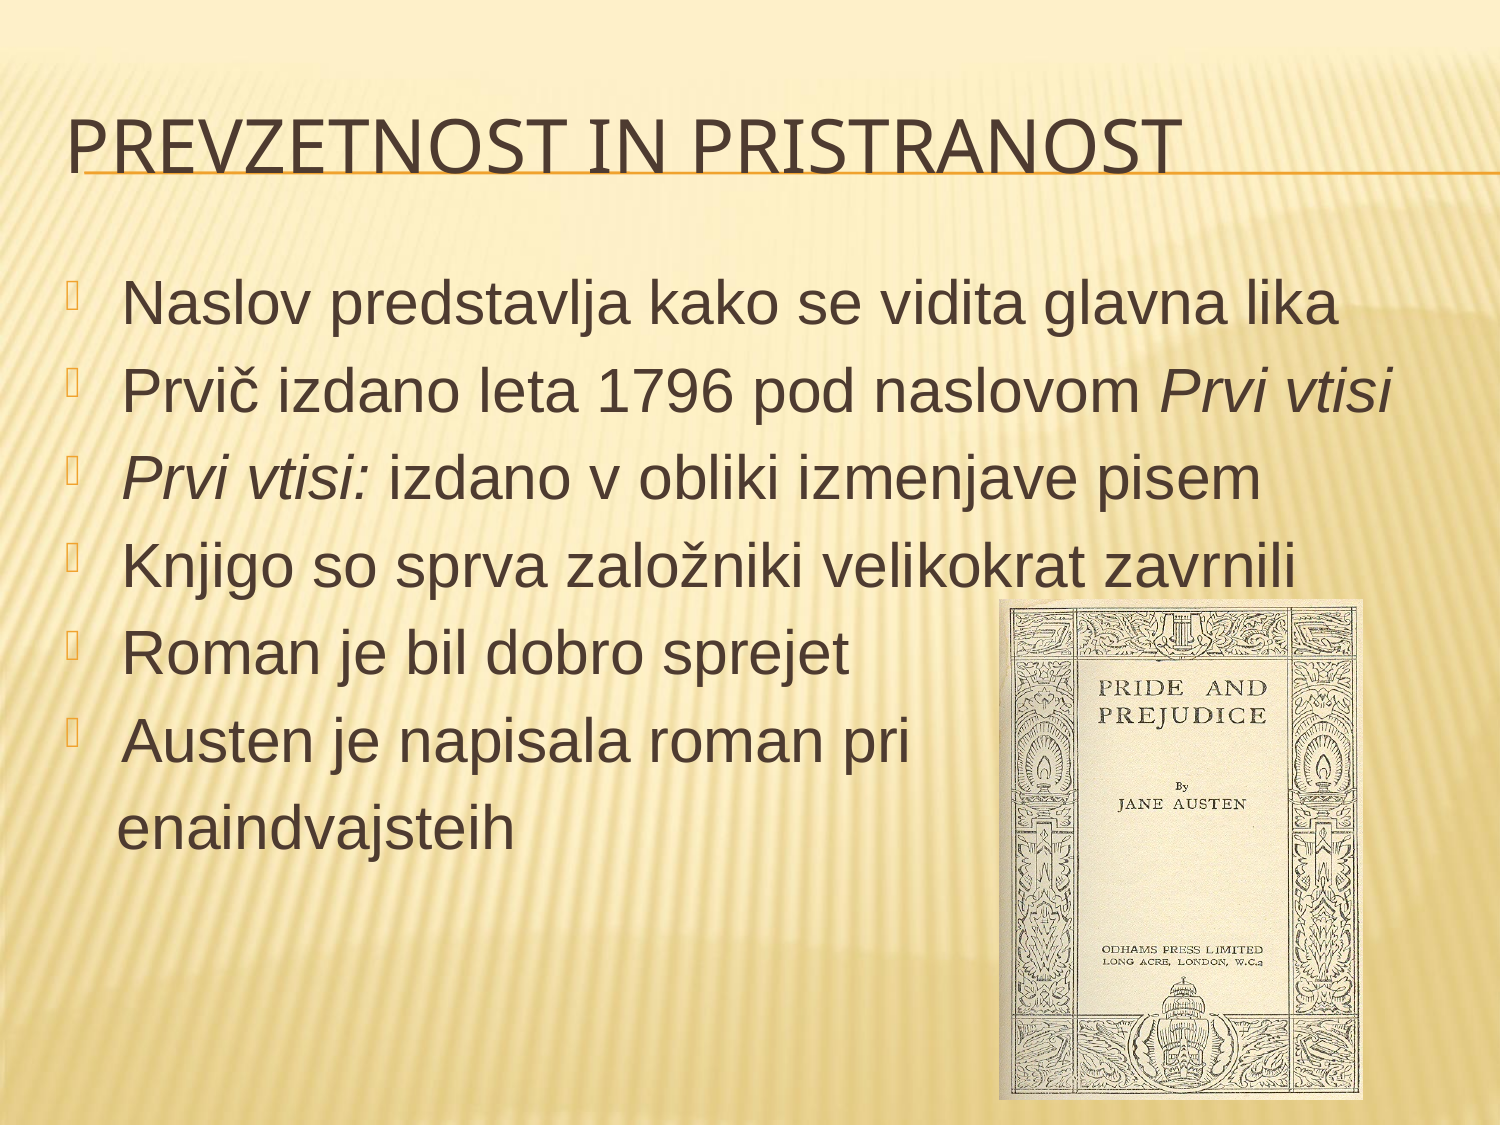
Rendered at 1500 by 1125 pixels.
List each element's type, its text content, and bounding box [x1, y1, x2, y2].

list Naslov predstavlja kako se vidita glavna lika Prvič izdano leta 1796 pod naslovom Prvi vtisi Prvi vtisi: izdano v obliki izmenjave pisem Knjigo so sprva založniki velikokrat zavrnili Roman je bil dobro sprejet Austen je napisala roman pri enaindvajsteih [50, 254, 1475, 998]
picture [0, 0, 1500, 1125]
title Prevzetnost in pristranost [50, 75, 1475, 213]
